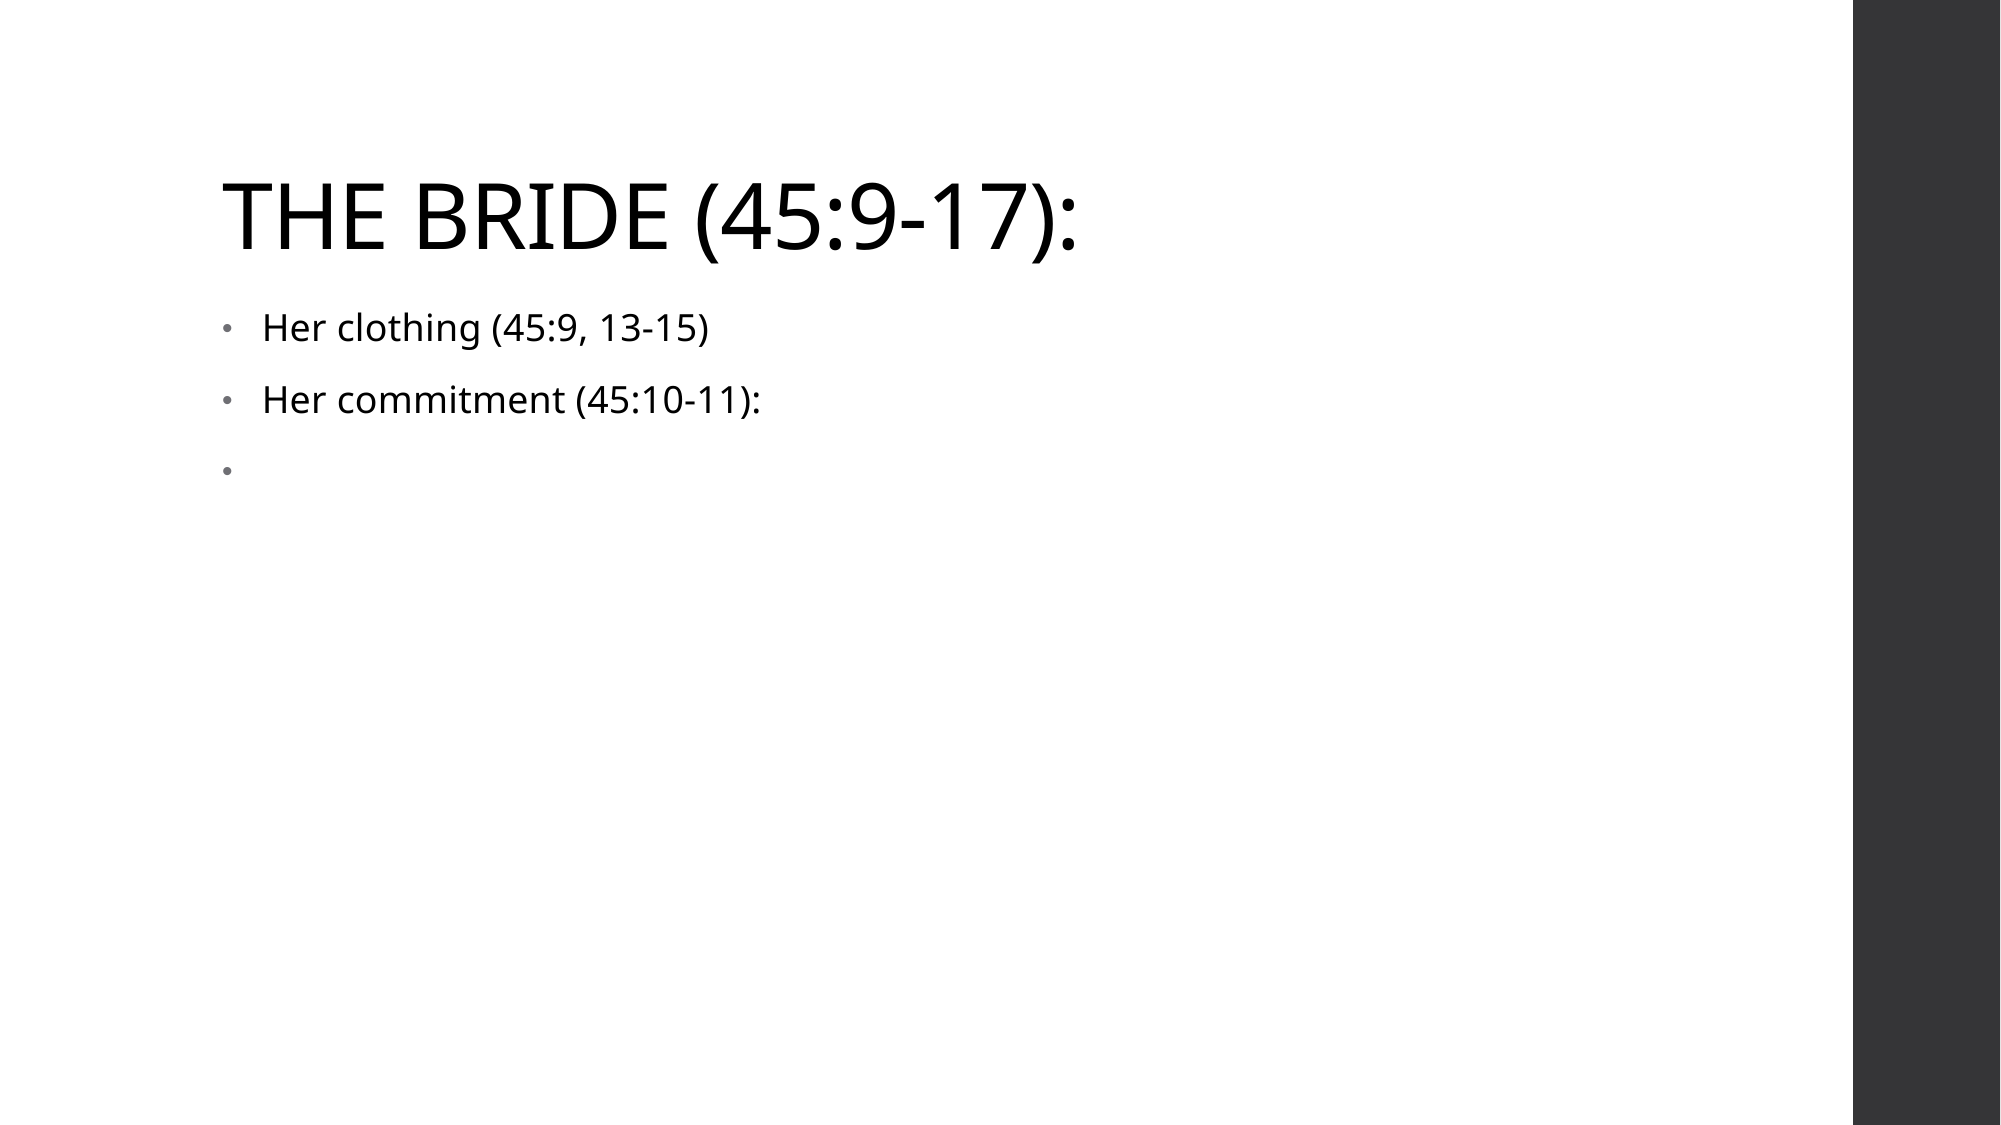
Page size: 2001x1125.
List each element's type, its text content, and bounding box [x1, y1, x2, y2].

title THE BRIDE (45:9-17): [206, 60, 1797, 278]
list Her clothing (45:9, 13-15) Her commitment (45:10-11): [206, 299, 1617, 1014]
